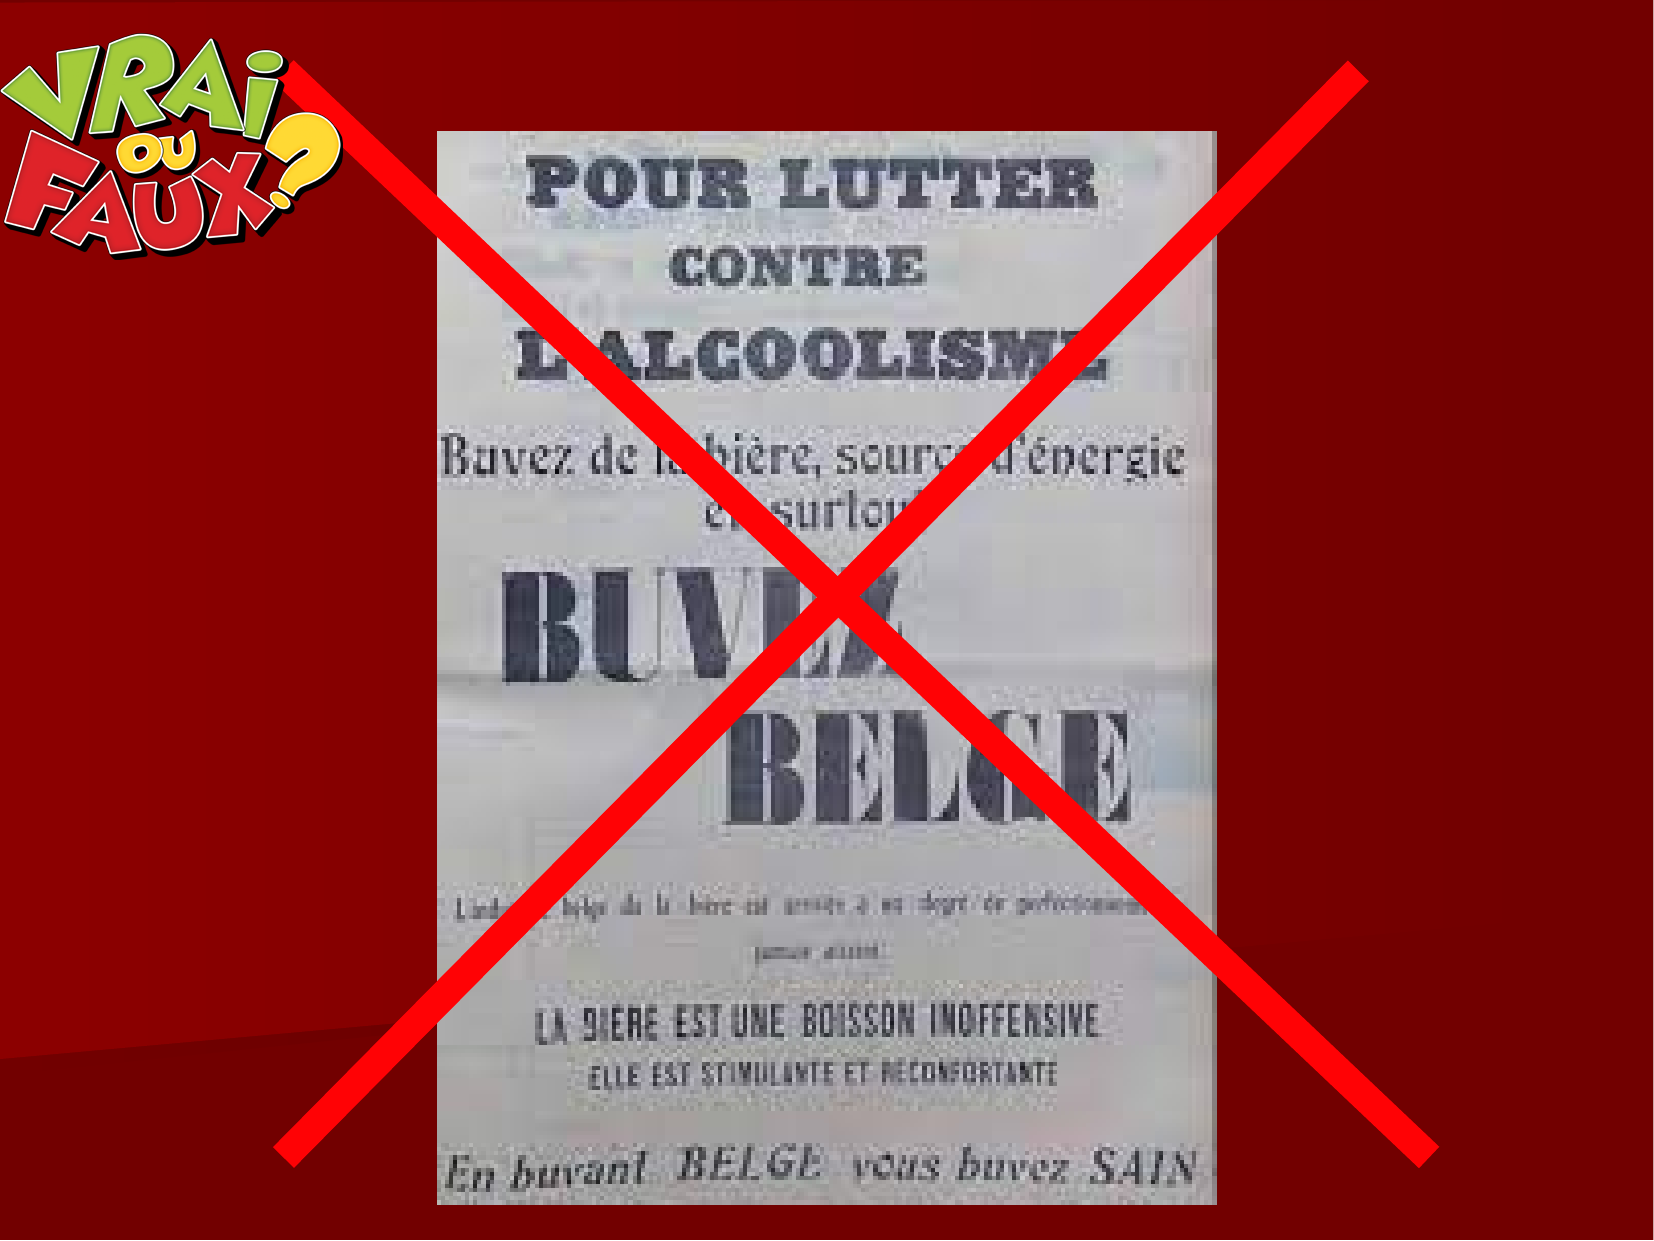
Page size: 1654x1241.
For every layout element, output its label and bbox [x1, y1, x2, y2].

picture [860, 236, 1217, 934]
picture [437, 619, 1217, 1205]
picture [0, 33, 343, 260]
picture [437, 238, 816, 980]
picture [437, 131, 1217, 575]
